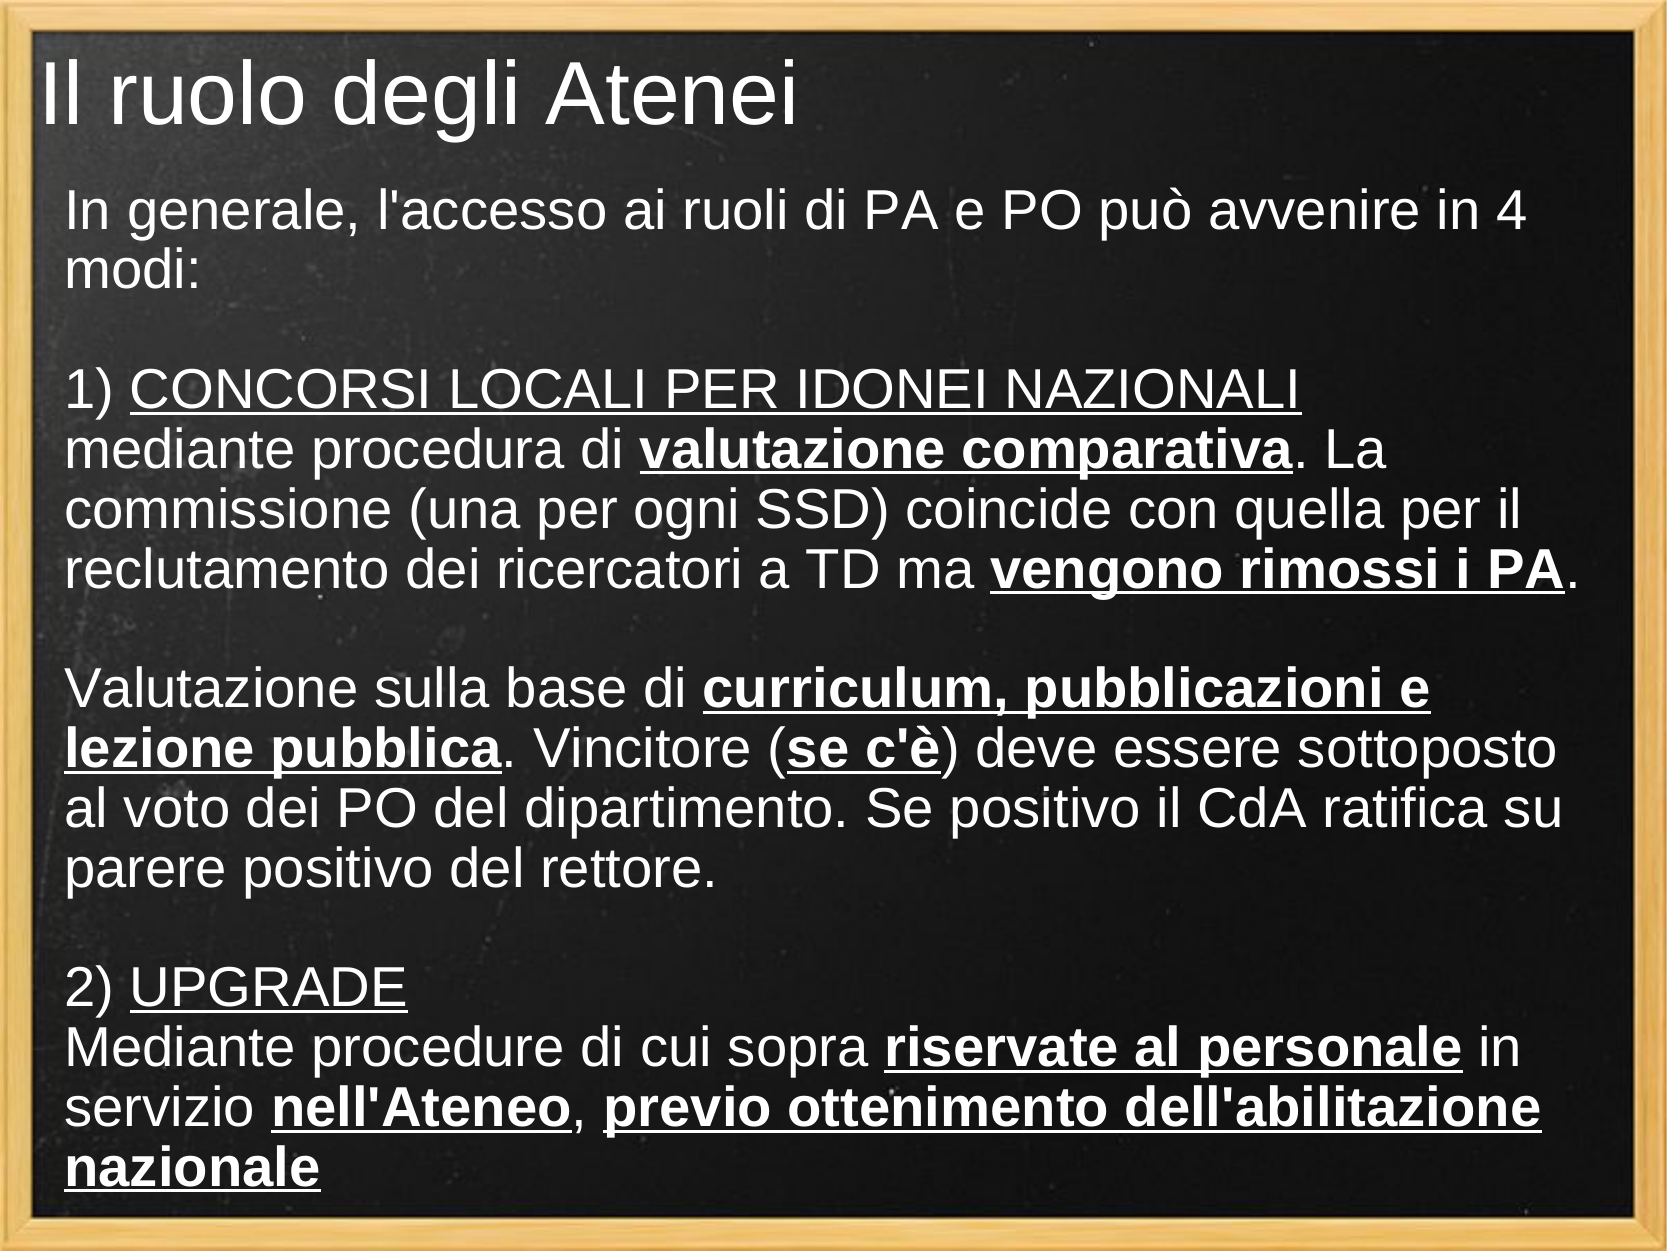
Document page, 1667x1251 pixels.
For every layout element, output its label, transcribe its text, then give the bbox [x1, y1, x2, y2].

picture [0, 0, 1667, 1251]
title Il ruolo degli Atenei [39, 48, 1625, 276]
list In generale, l'accesso ai ruoli di PA e PO può avvenire in 4 modi: 1) CONCORSI LOCALI PER IDONEI NAZIONALI mediante procedura di valutazione comparativa. La commissione (una per ogni SSD) coincide con quella per il reclutamento dei ricercatori a TD ma vengono rimossi i PA. Valutazione sulla base di curriculum, pubblicazioni e lezione pubblica. Vincitore (se c'è) deve essere sottoposto al voto dei PO del dipartimento. Se positivo il CdA ratifica su parere positivo del rettore. 2) UPGRADE Mediante procedure di cui sopra riservate al personale in servizio nell'Ateneo, previo ottenimento dell'abilitazione nazionale [49, 276, 1616, 1217]
